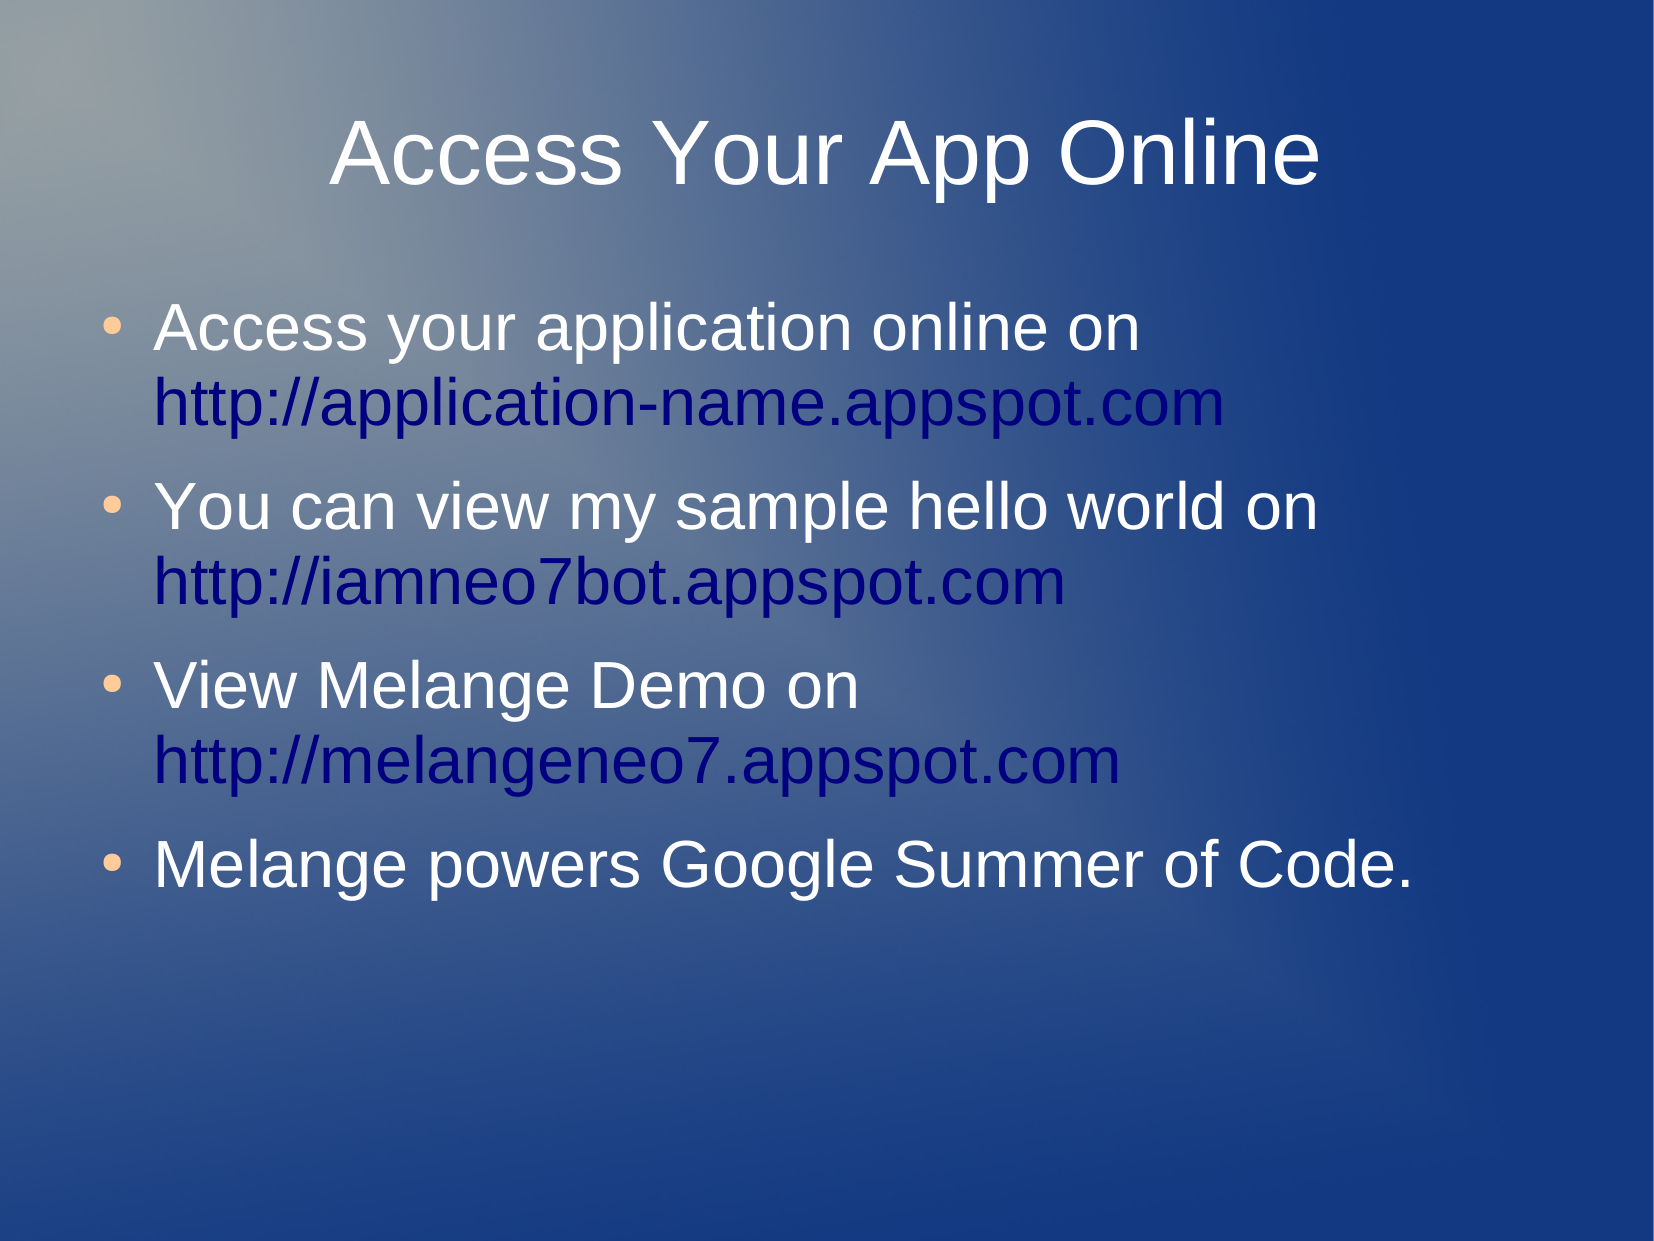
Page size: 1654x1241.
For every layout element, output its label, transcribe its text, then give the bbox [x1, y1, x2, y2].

picture [0, 0, 1654, 1241]
title Access Your App Online [82, 56, 1571, 250]
list Access your application online on http://application-name.appspot.com You can view my sample hello world on http://iamneo7bot.appspot.com View Melange Demo on http://melangeneo7.appspot.com Melange powers Google Summer of Code. [82, 290, 1571, 1094]
